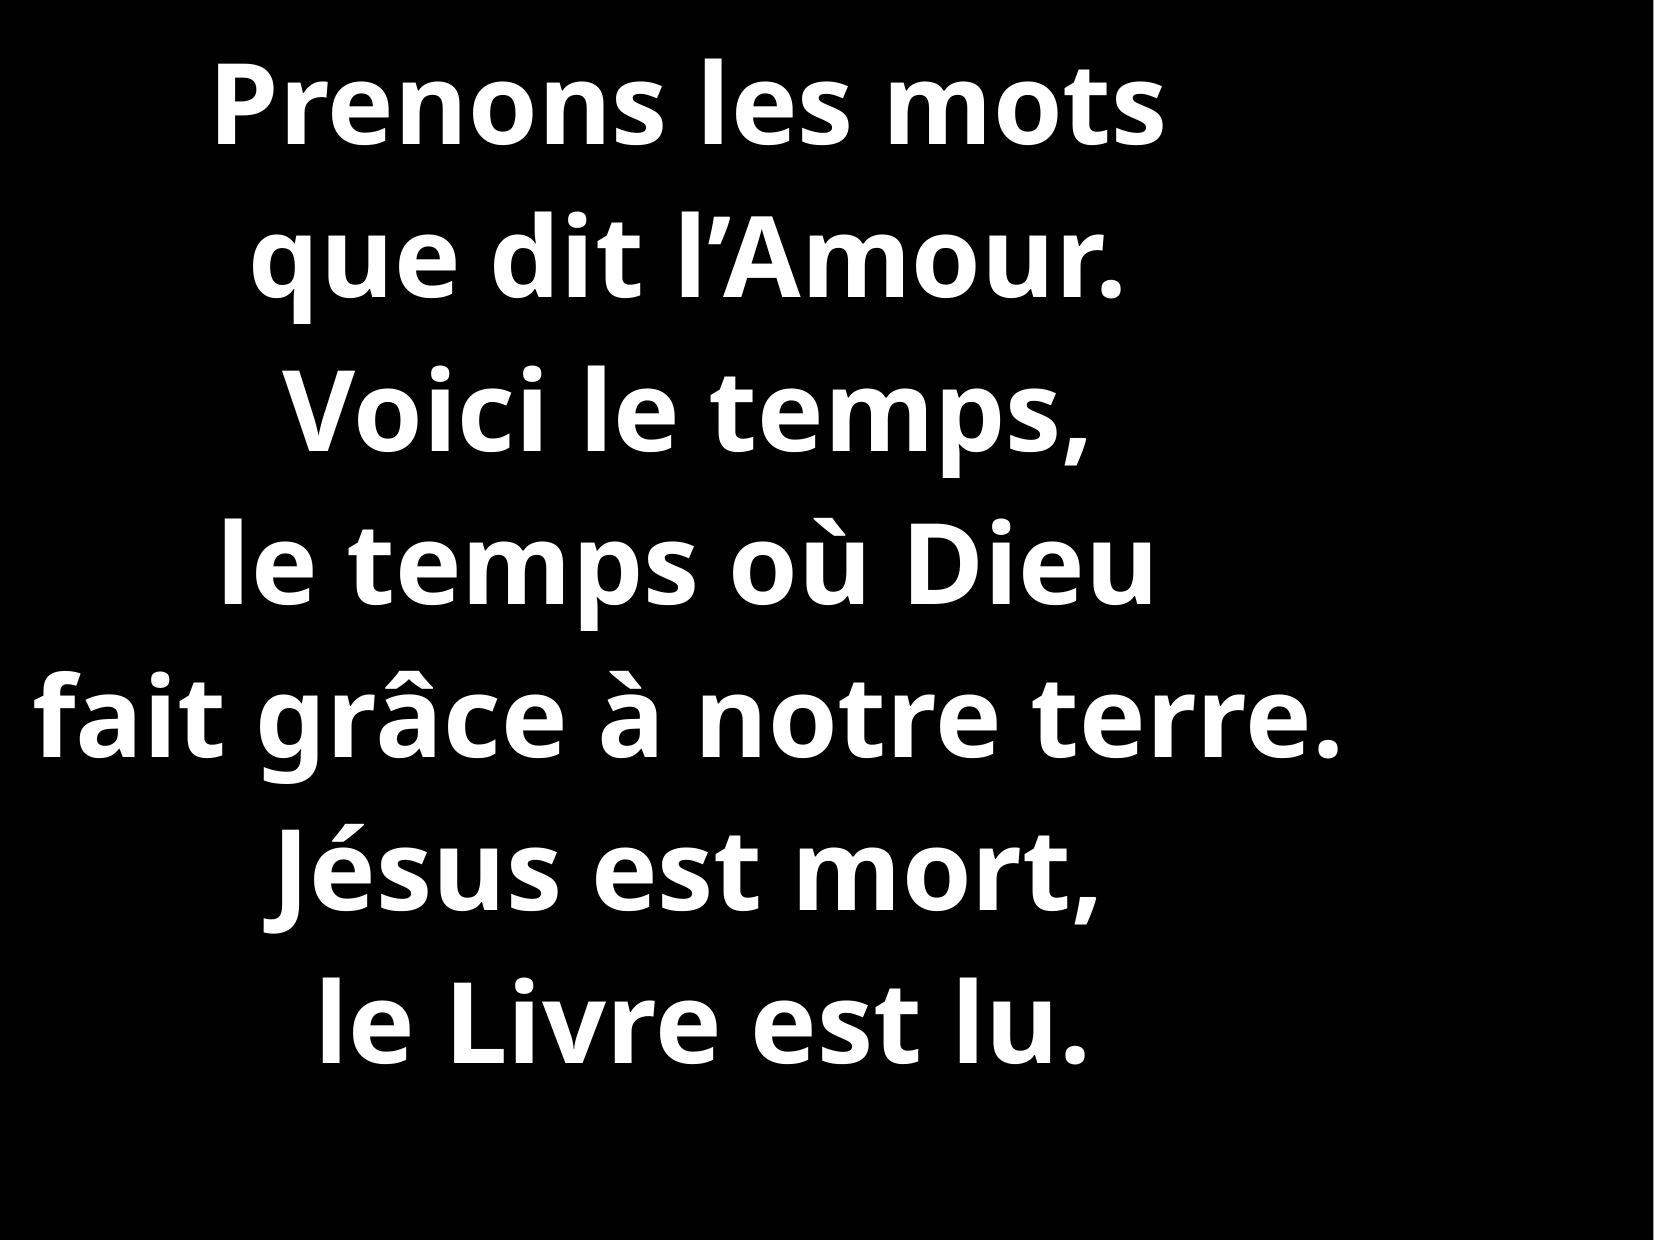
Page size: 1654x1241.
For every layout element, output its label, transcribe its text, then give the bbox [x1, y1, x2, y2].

text_box Prenons les mots que dit l’Amour. Voici le temps, le temps où Dieu fait grâce à notre terre. Jésus est mort, le Livre est lu. [17, 16, 1641, 1233]
